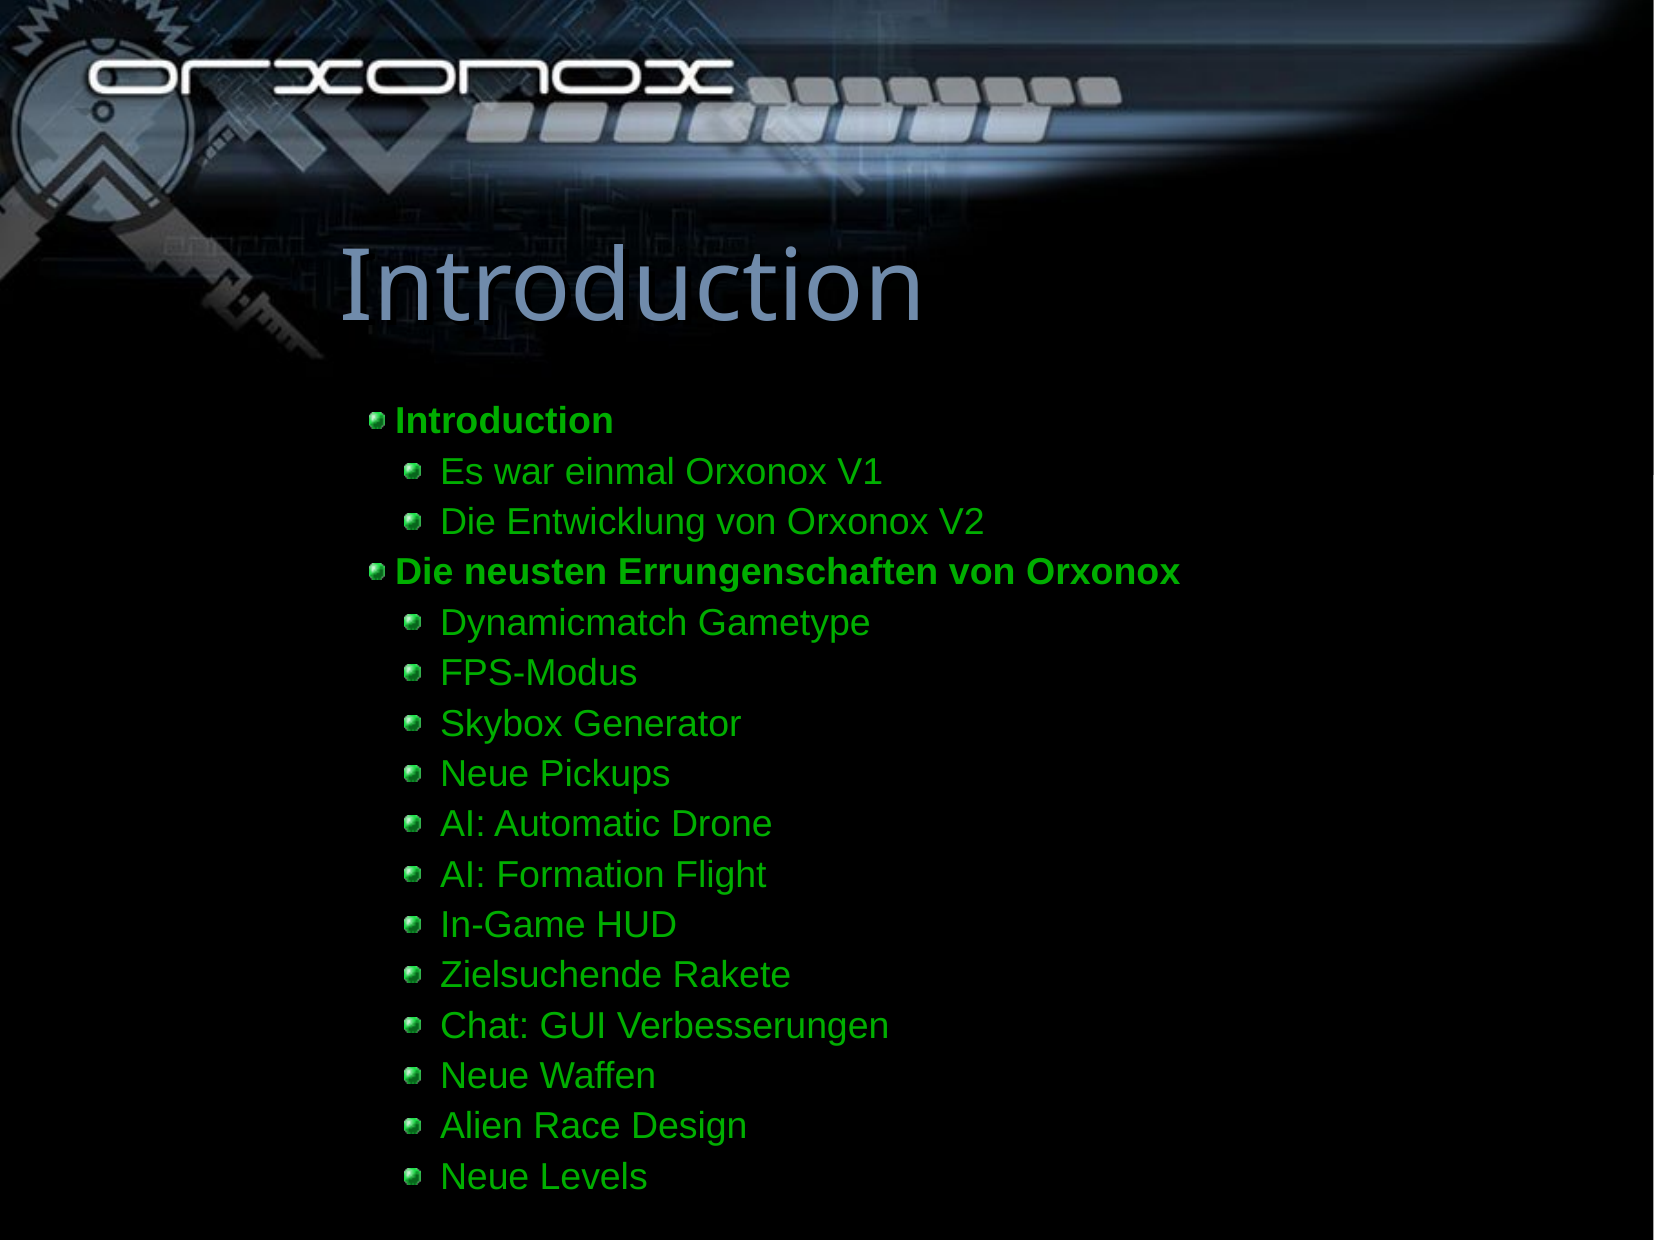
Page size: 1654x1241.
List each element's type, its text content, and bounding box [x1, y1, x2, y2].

text_box Introduction Es war einmal Orxonox V1 Die Entwicklung von Orxonox V2 Die neusten Errungenschaften von Orxonox Dynamicmatch Gametype FPS-Modus Skybox Generator Neue Pickups AI: Automatic Drone AI: Formation Flight In-Game HUD Zielsuchende Rakete Chat: GUI Verbesserungen Neue Waffen Alien Race Design Neue Levels [354, 383, 1536, 1201]
picture [0, 0, 1654, 475]
text_box Introduction [324, 205, 1426, 337]
